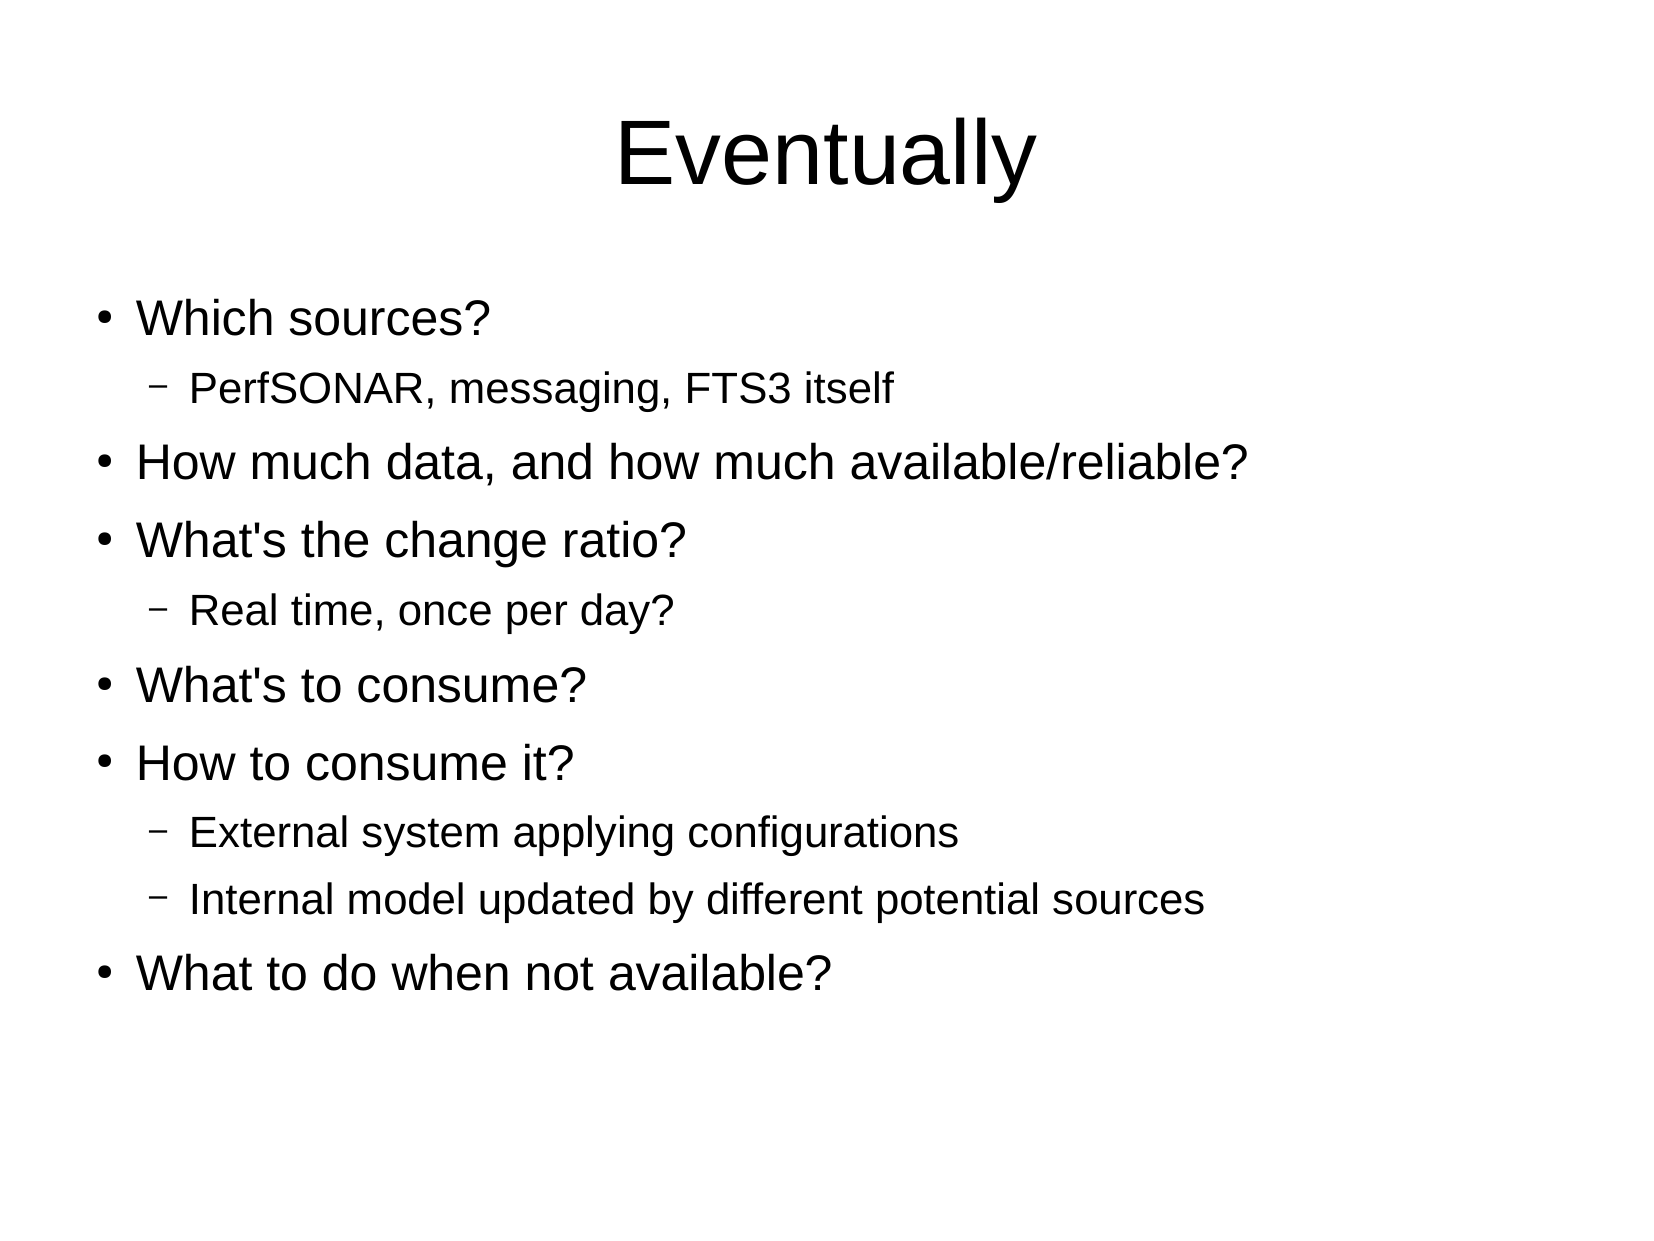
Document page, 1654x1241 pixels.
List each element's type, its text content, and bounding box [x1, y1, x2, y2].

title Eventually [82, 49, 1571, 257]
list Which sources? PerfSONAR, messaging, FTS3 itself How much data, and how much available/reliable? What's the change ratio? Real time, once per day? What's to consume? How to consume it? External system applying configurations Internal model updated by different potential sources What to do when not available? [82, 290, 1571, 1010]
